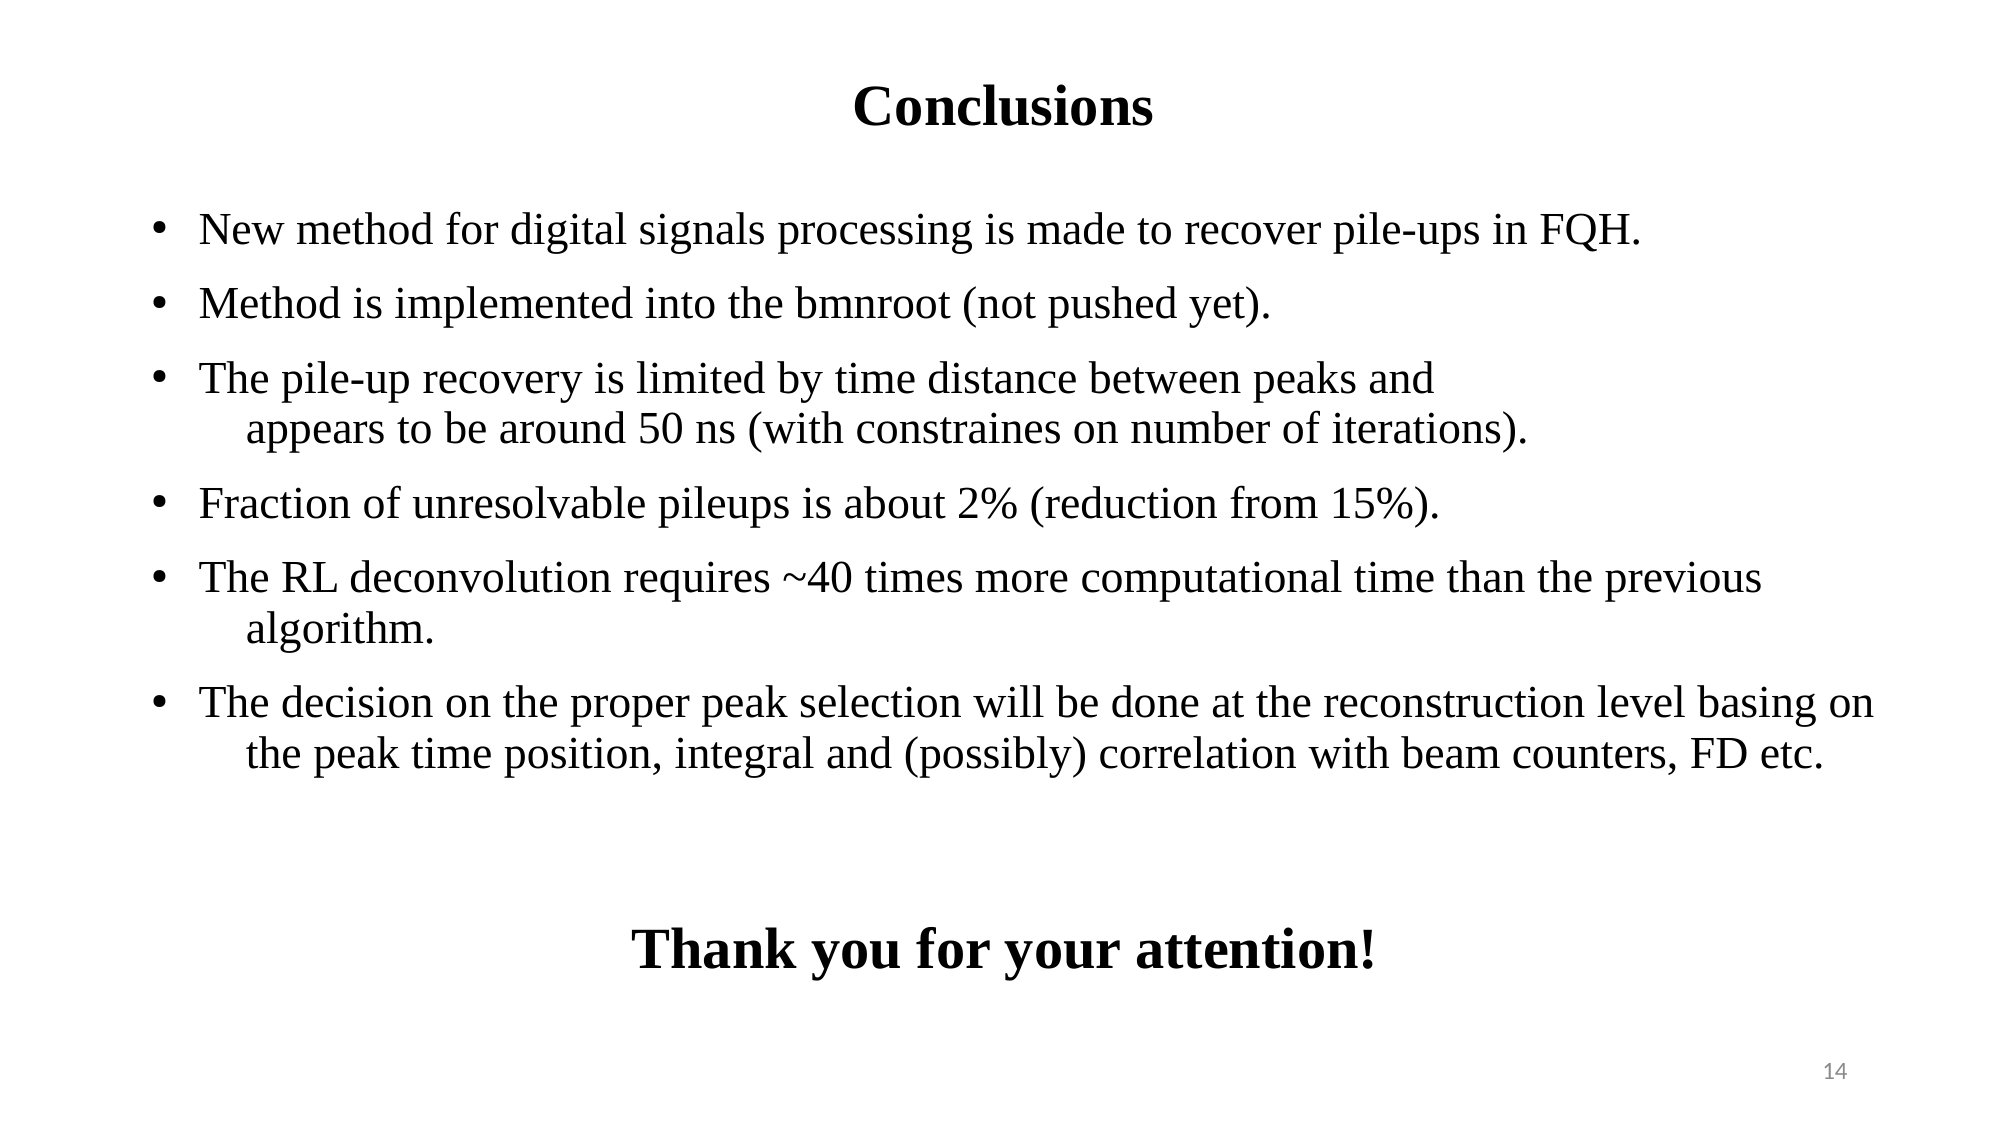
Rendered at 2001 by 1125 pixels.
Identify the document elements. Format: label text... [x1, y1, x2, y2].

text_box Thank you for your attention! [285, 908, 1726, 989]
text_box <номер> [1412, 1042, 1863, 1103]
text_box Conclusions New method for digital signals processing is made to recover pile-ups in FQH. Method is implemented into the bmnroot (not pushed yet). The pile-up recovery is limited by time distance between peaks and appears to be around 50 ns (with constraines on number of iterations). Fraction of unresolvable pileups is about 2% (reduction from 15%). The RL deconvolution requires ~40 times more computational time than the previous algorithm. The decision on the proper peak selection will be done at the reconstruction level basing on the peak time position, integral and (possibly) correlation with beam counters, FD etc. [81, 66, 1927, 863]
